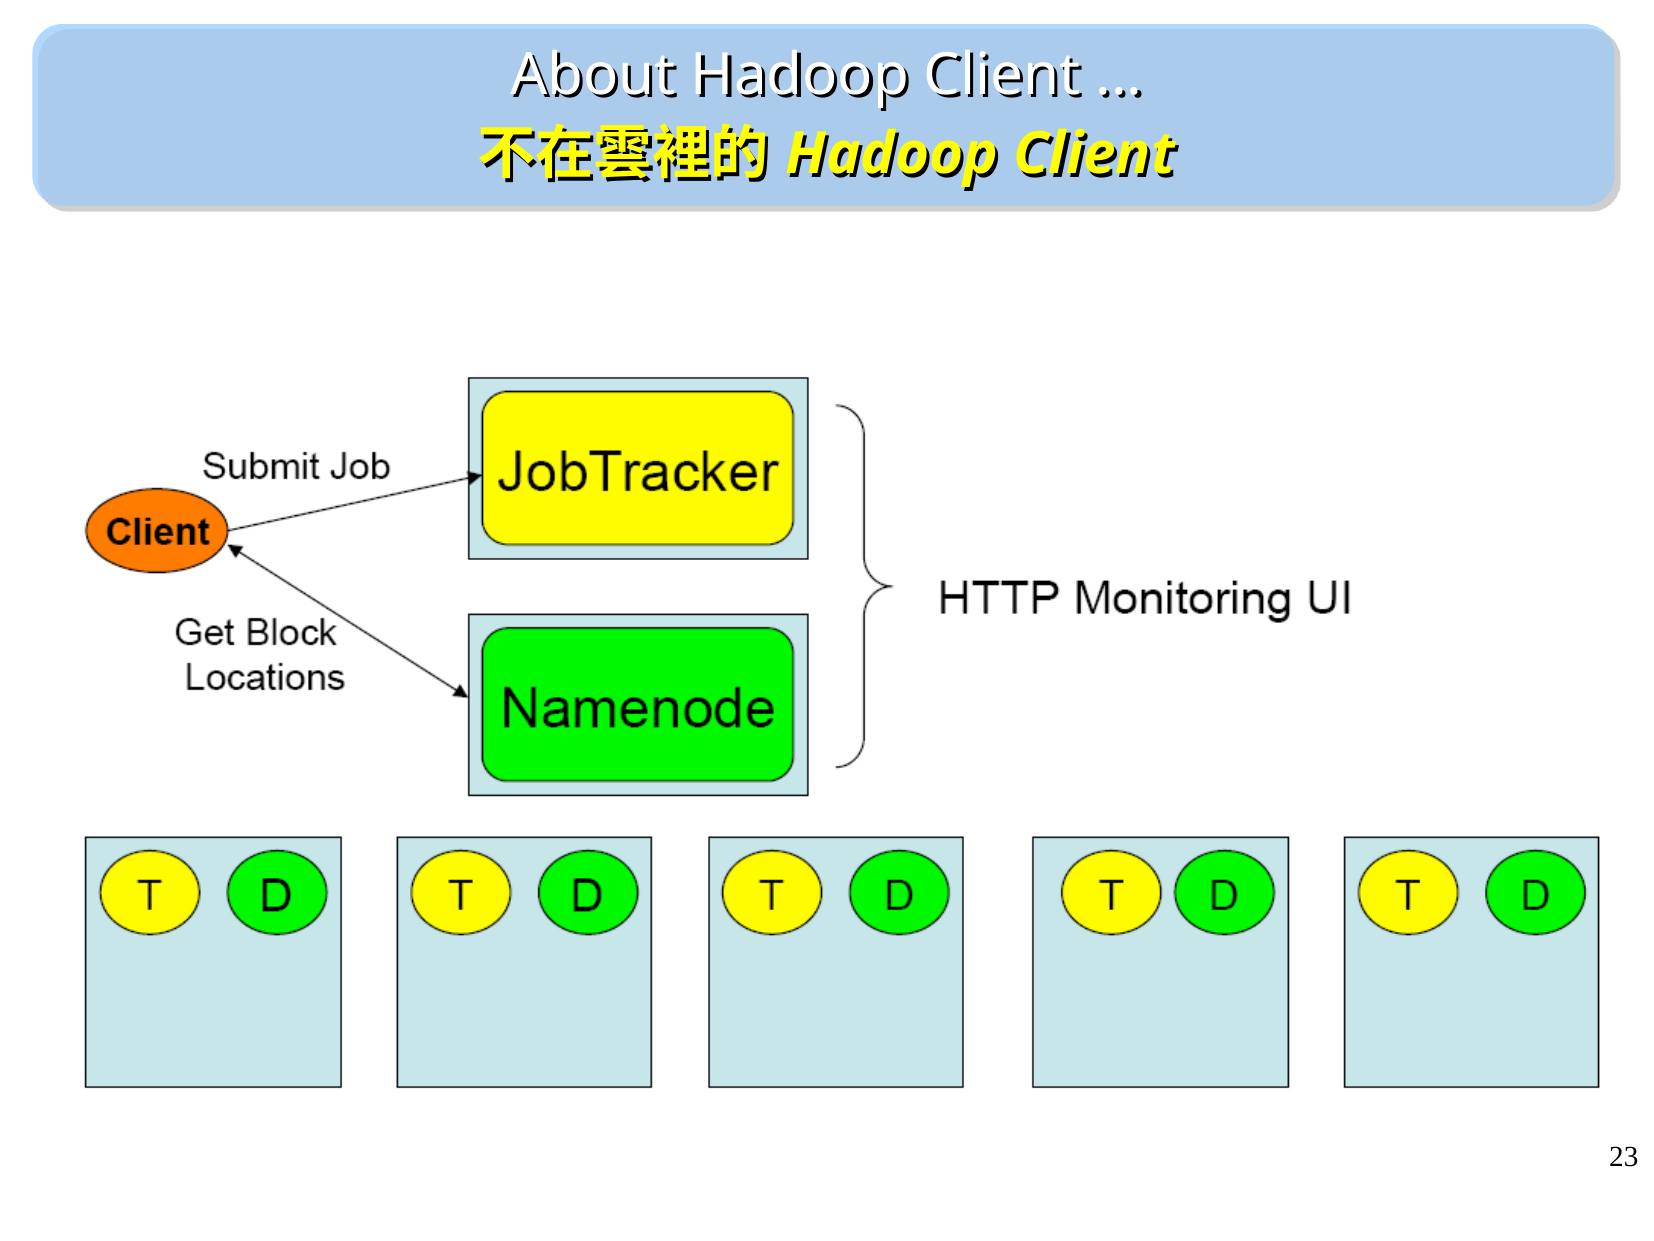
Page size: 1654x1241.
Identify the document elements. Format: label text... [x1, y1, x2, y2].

title [82, 206, 1571, 265]
text_box [32, 24, 1615, 206]
text_box <編號> [1460, 1129, 1654, 1213]
text_box [38, 361, 1630, 1127]
title About Hadoop Client ... 不在雲裡的Hadoop Client [123, 34, 1530, 191]
